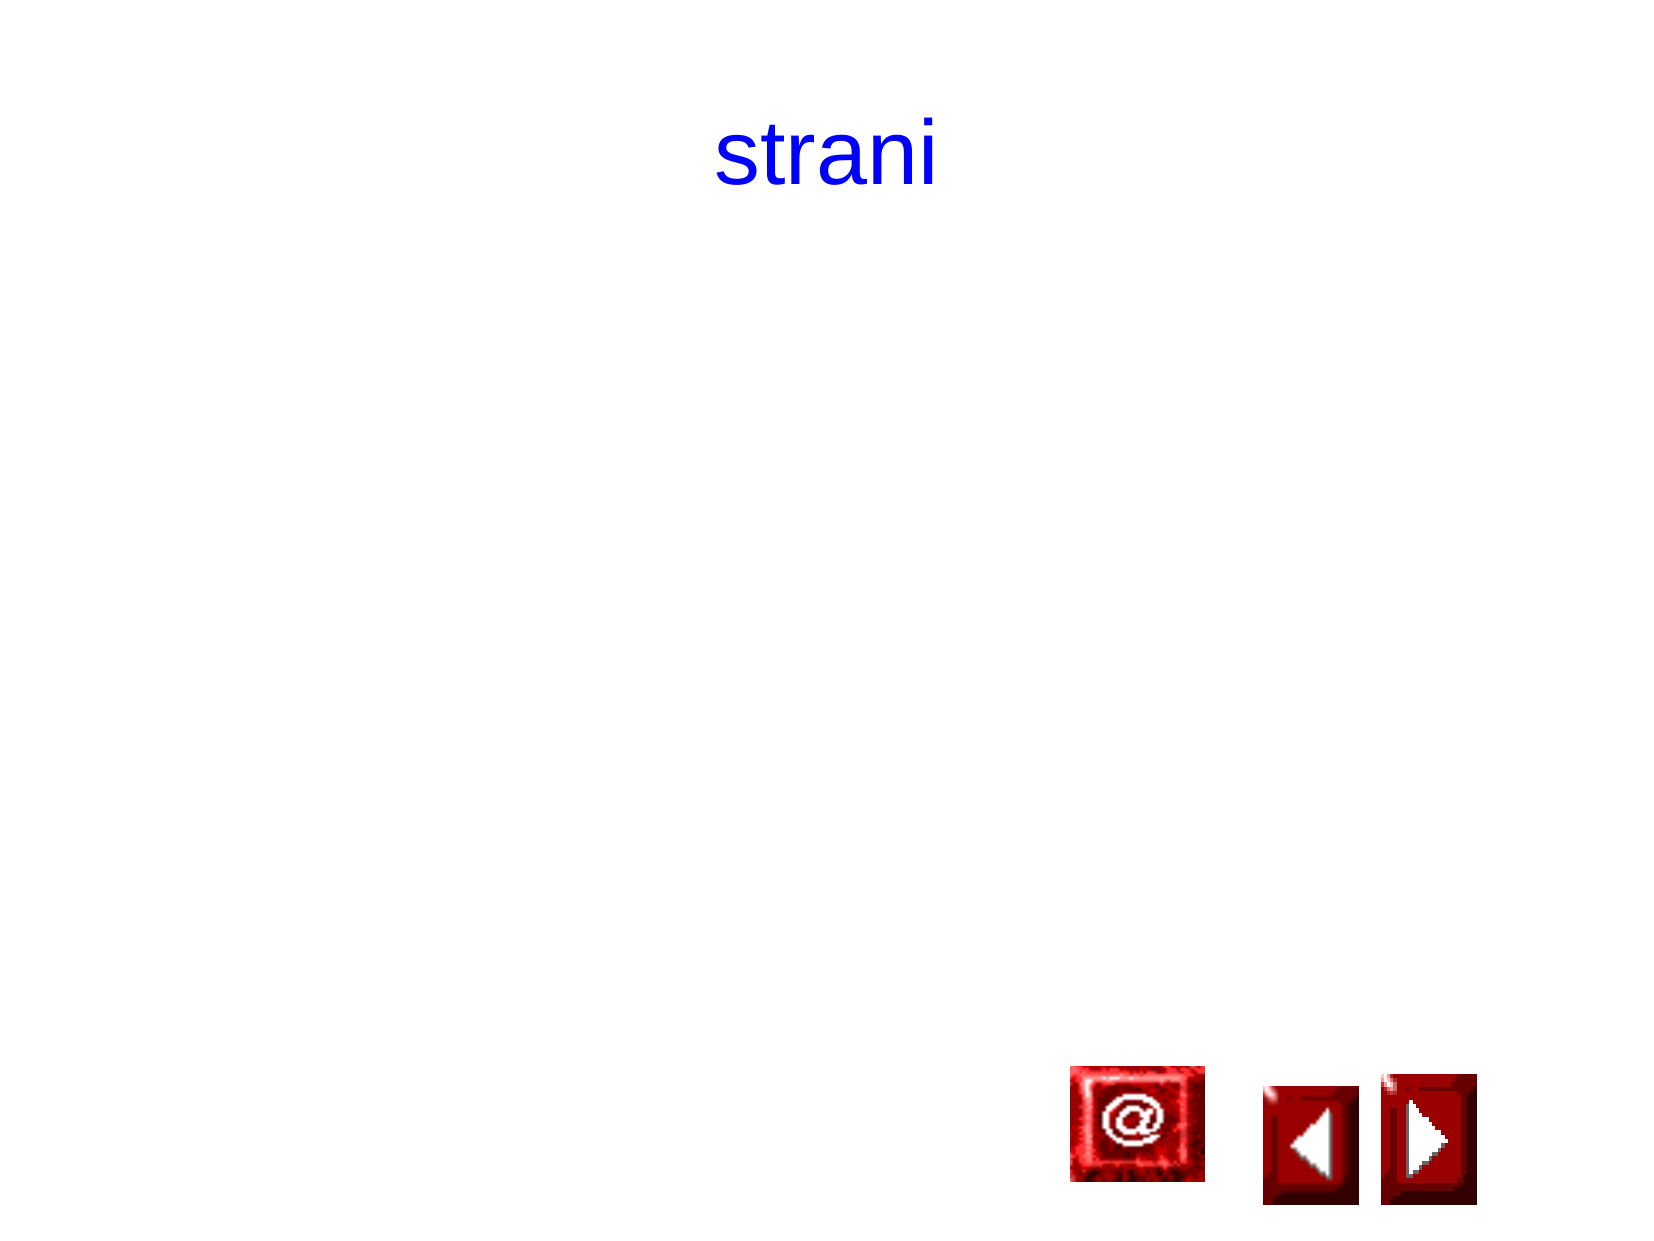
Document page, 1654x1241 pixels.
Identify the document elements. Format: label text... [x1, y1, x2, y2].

picture [1070, 1066, 1205, 1182]
picture [1381, 1074, 1477, 1205]
title strani [82, 49, 1571, 257]
picture [1263, 1086, 1359, 1205]
